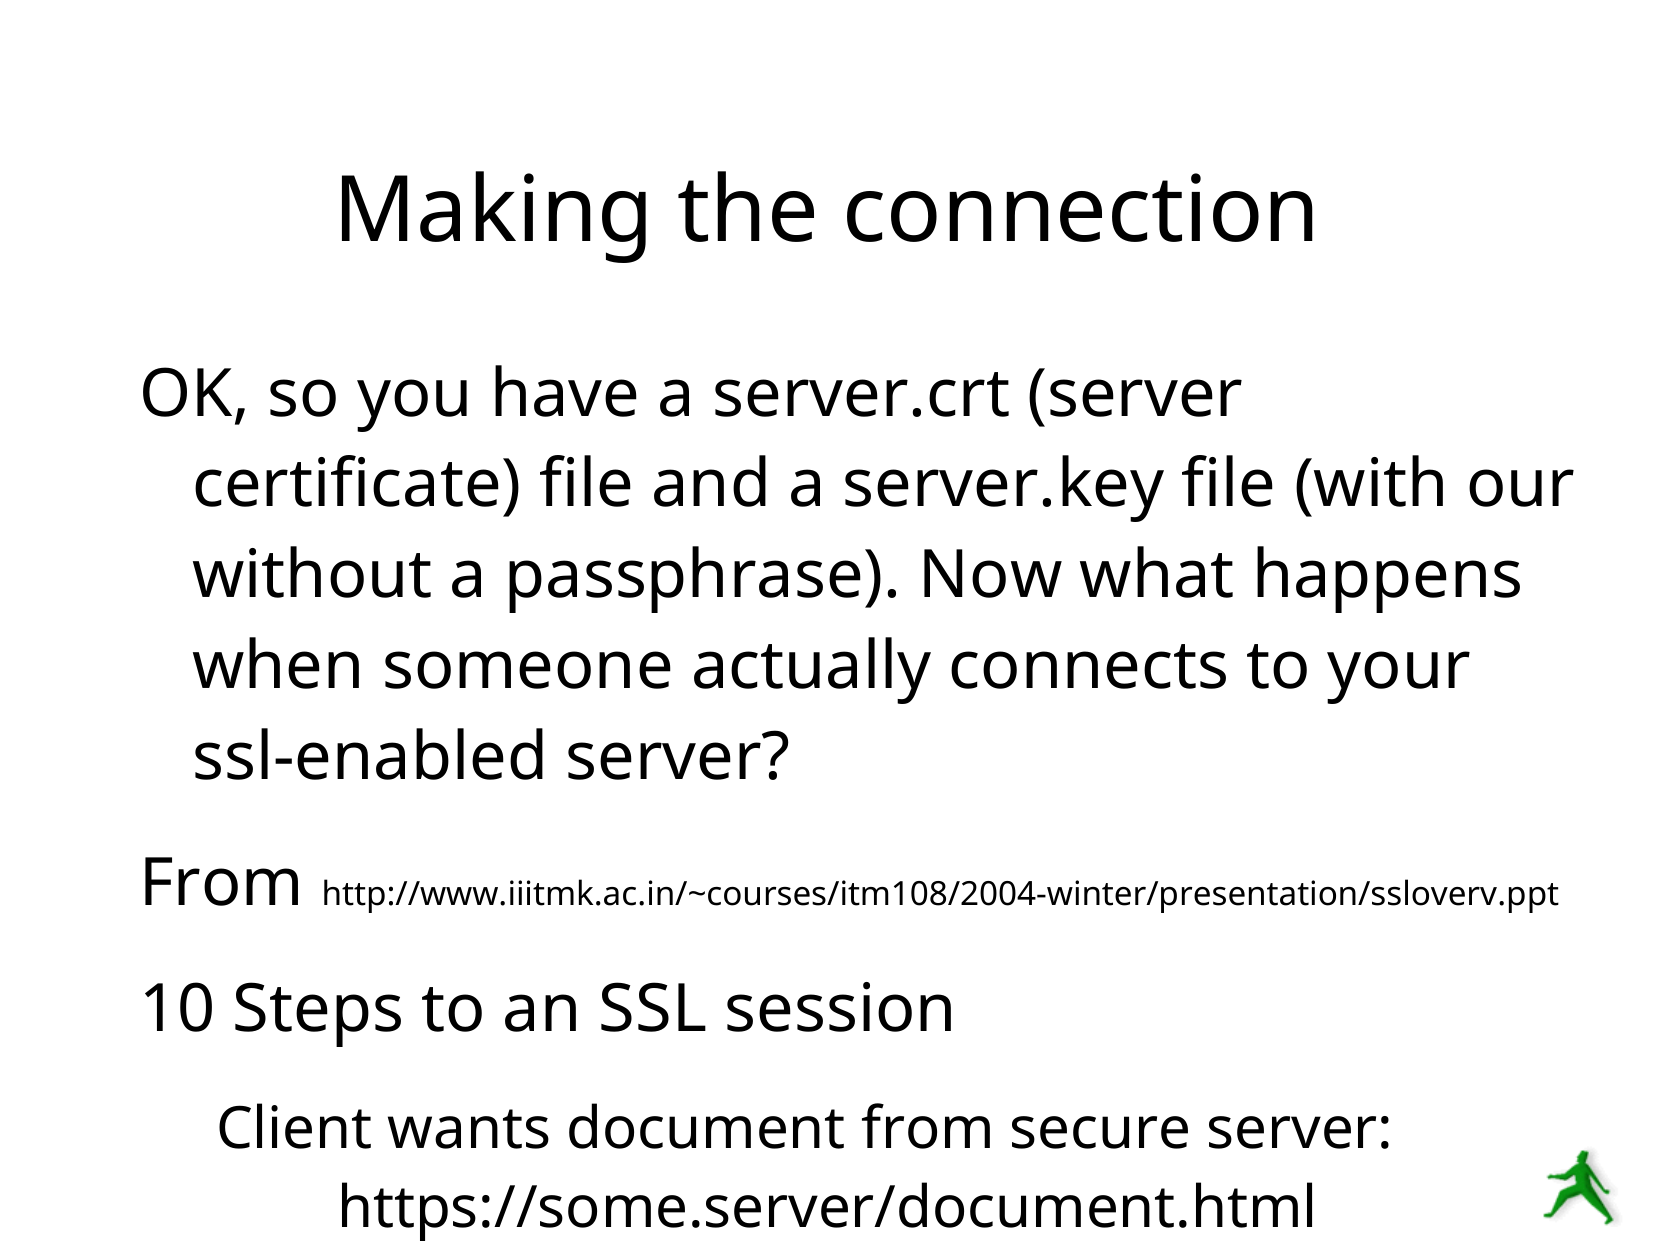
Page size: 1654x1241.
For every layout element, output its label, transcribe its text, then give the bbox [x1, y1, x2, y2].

picture [1541, 1135, 1634, 1227]
title Making the connection [121, 102, 1534, 311]
list OK, so you have a server.crt (server certificate) file and a server.key file (with our without a passphrase). Now what happens when someone actually connects to your ssl-enabled server? From http://www.iiitmk.ac.in/~courses/itm108/2004-winter/presentation/ssloverv.ppt 10 Steps to an SSL session Client wants document from secure server: https://some.server/document.html Server sends its certificate to the client. [121, 344, 1582, 1211]
